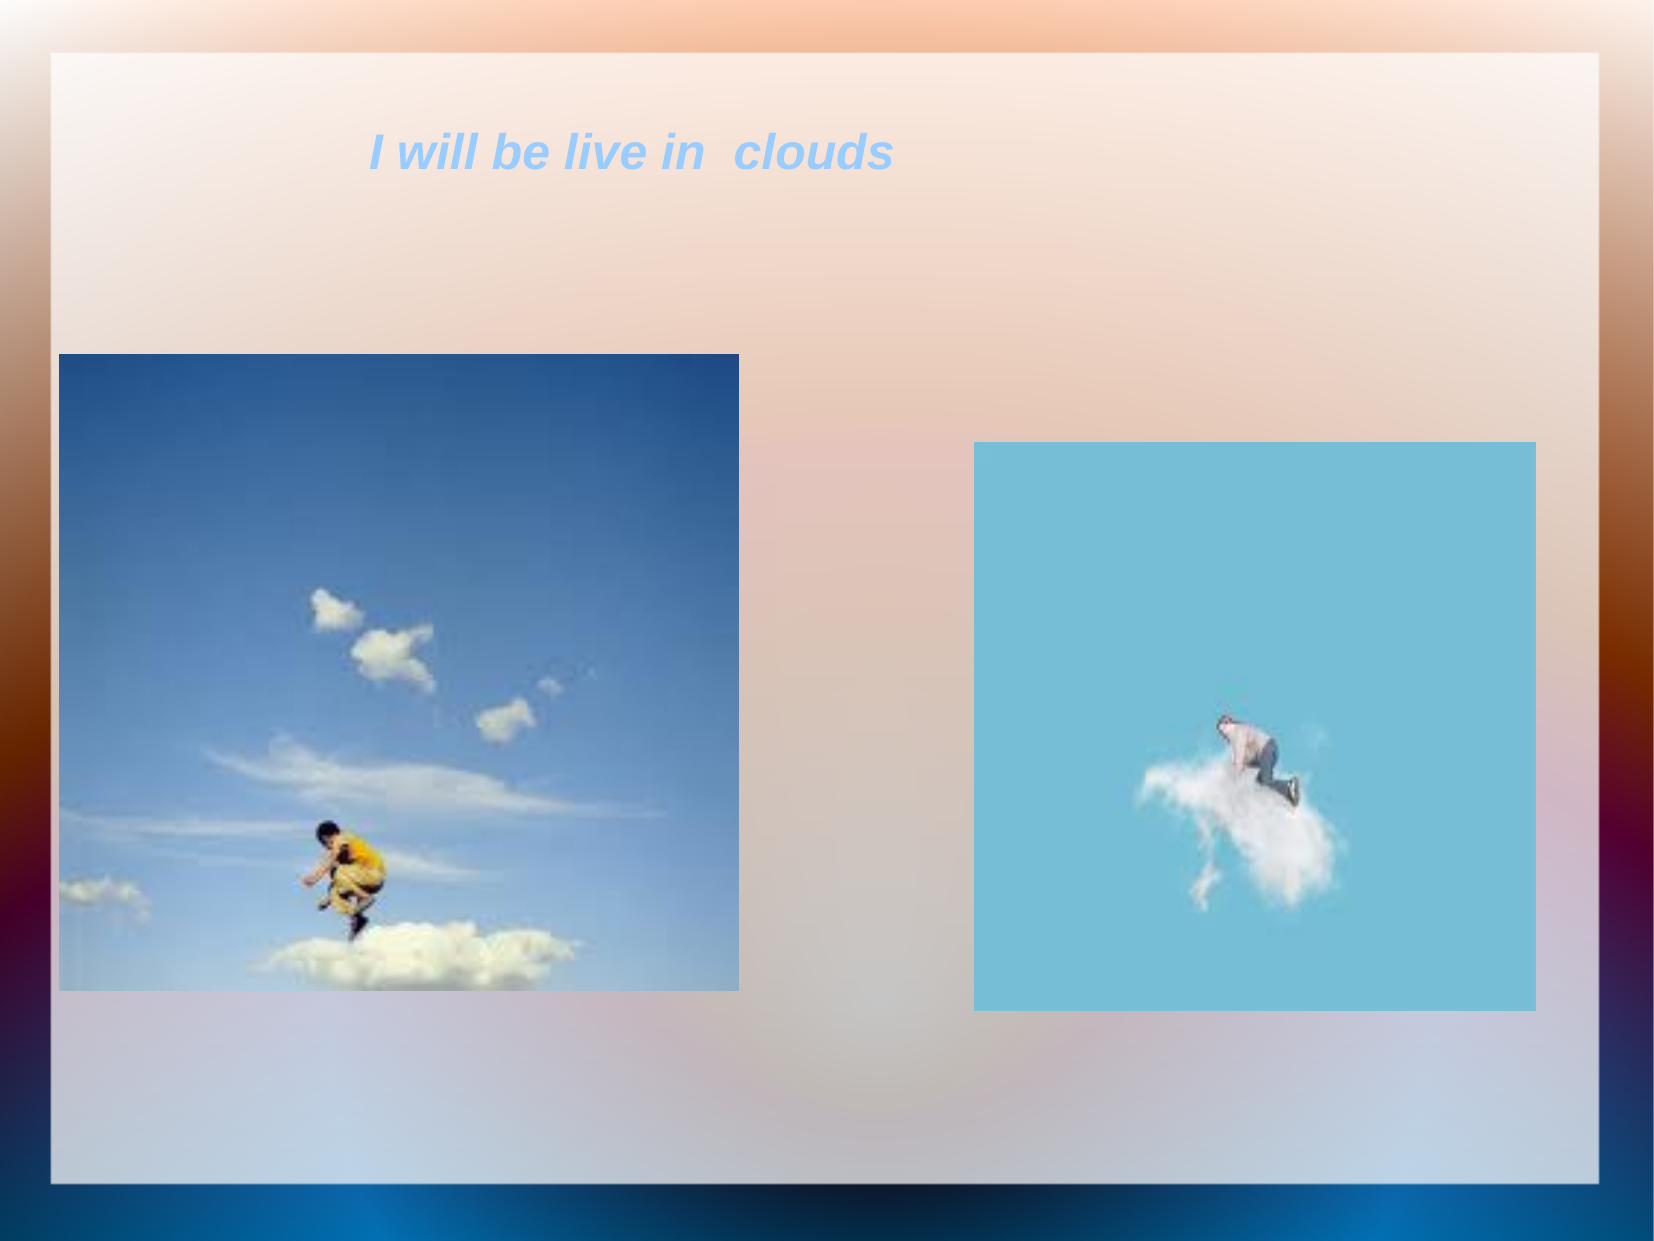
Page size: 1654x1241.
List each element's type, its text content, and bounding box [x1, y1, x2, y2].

text_box I will be live in clouds [354, 117, 1447, 207]
picture [0, 0, 1654, 1241]
